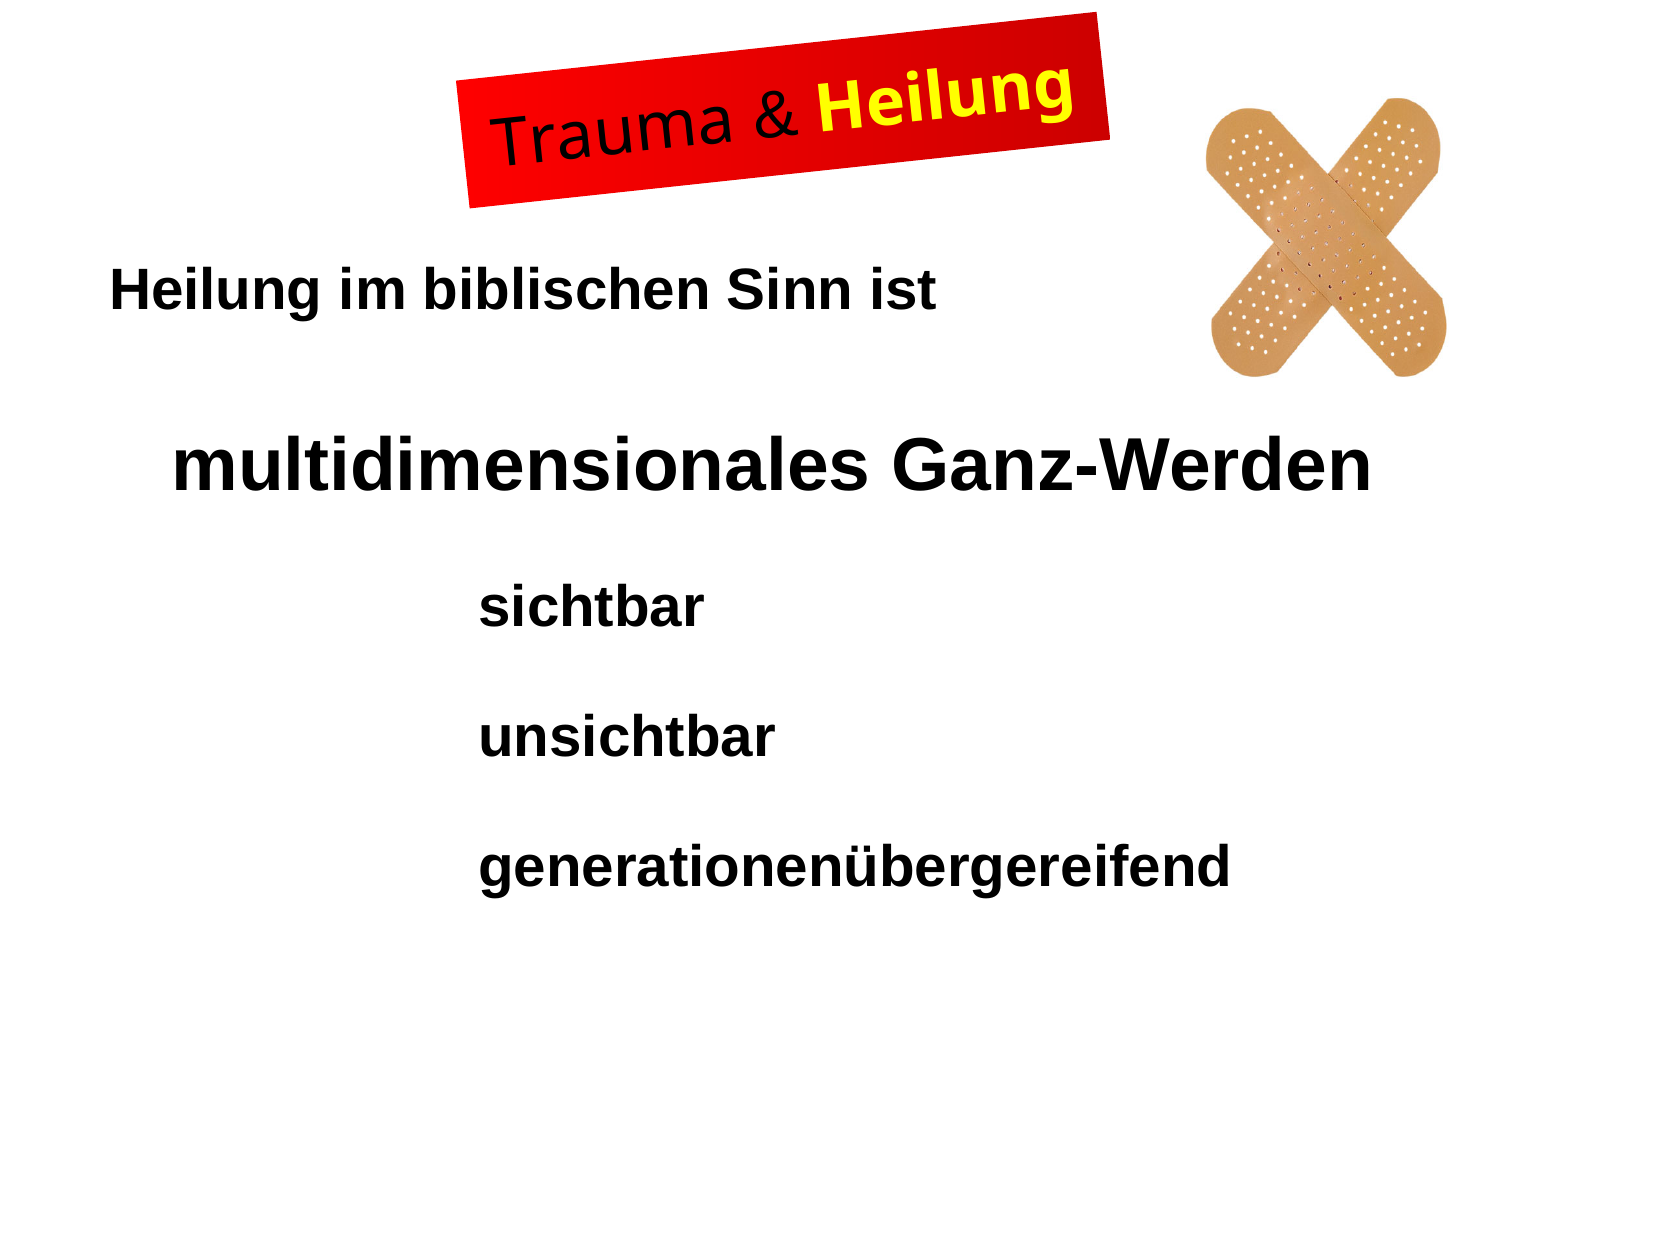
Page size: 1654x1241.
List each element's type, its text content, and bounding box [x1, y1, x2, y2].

text_box Heilung im biblischen Sinn ist multidimensionales Ganz-Werden sichtbar unsichtbar generationenübergereifend [94, 249, 1443, 922]
title Trauma & Heilung [455, 11, 1111, 209]
picture [1122, 47, 1536, 414]
